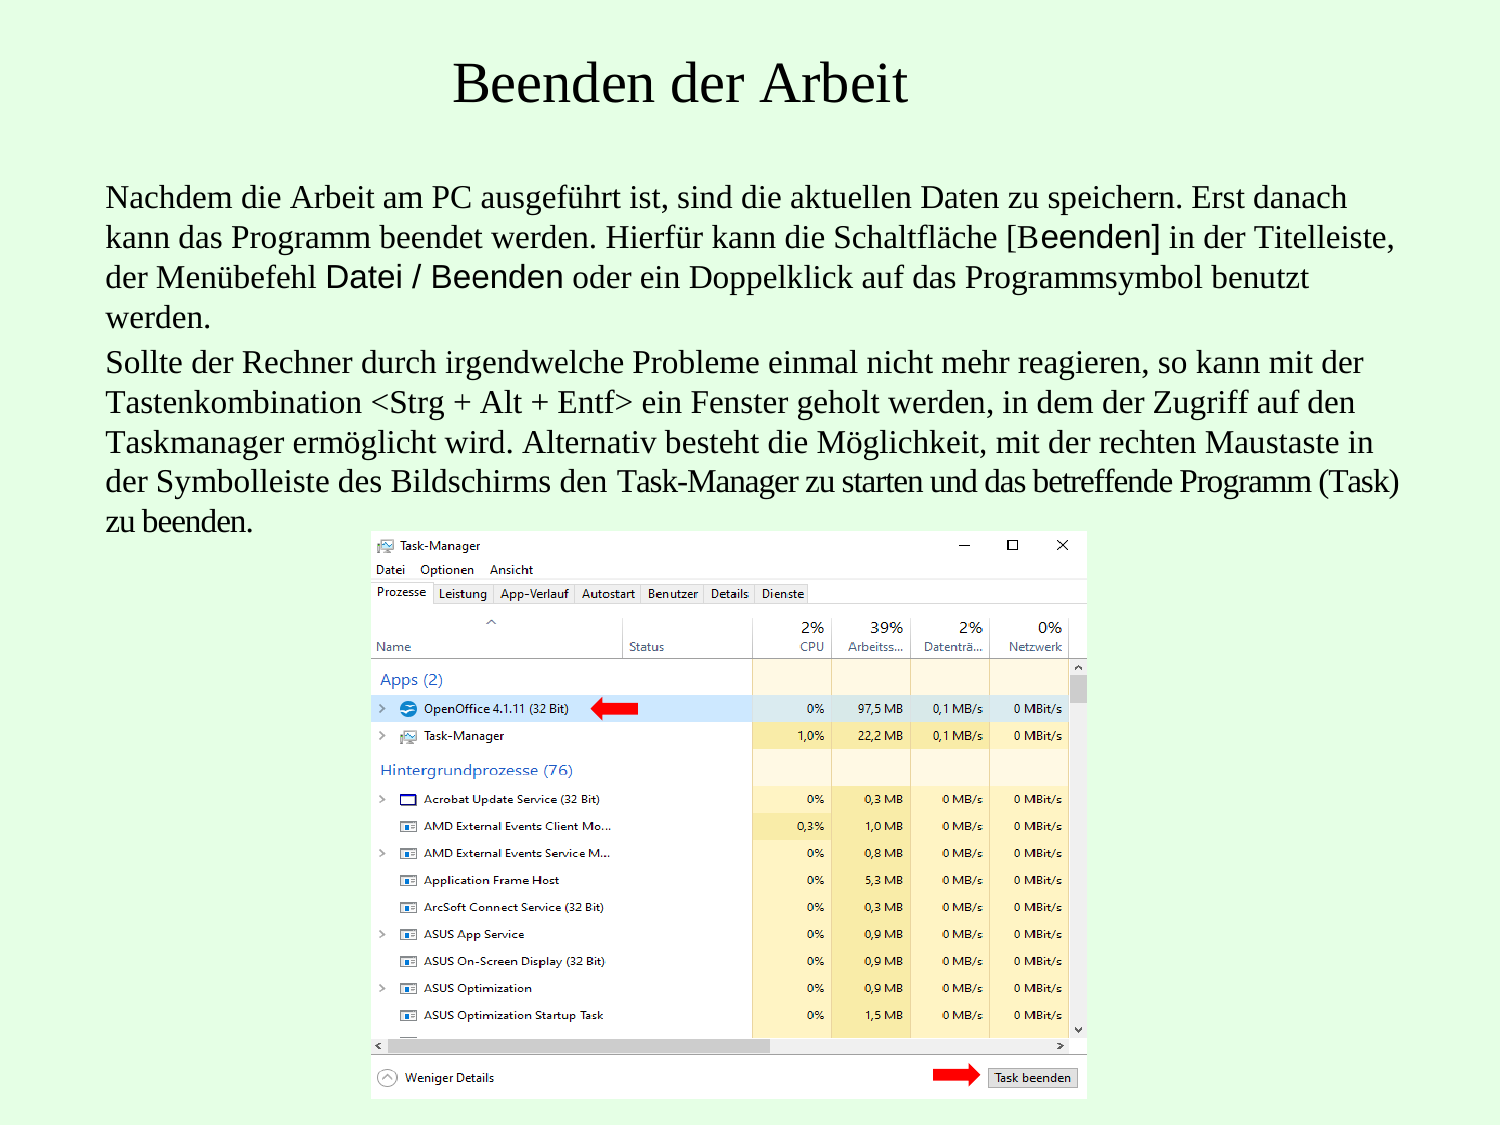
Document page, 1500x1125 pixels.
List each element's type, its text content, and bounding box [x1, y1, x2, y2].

text_box Sollte der Rechner durch irgendwelche Probleme einmal nicht mehr reagieren, so kann mit der Tastenkombination <Strg + Alt + Entf> ein Fenster geholt werden, in dem der Zugriff auf den Taskmanager ermöglicht wird. Alternativ besteht die Möglichkeit, mit der rechten Maustaste in der Symbolleiste des Bildschirms den Task-Manager zu starten und das betreffende Programm (Task) zu beenden. [90, 332, 1430, 548]
text_box [590, 696, 638, 721]
text_box [933, 1062, 981, 1087]
title Beenden der Arbeit [102, 22, 1259, 137]
text_box Nachdem die Arbeit am PC ausgeführt ist, sind die aktuellen Daten zu speichern. Erst danach kann das Programm beendet werden. Hierfür kann die Schaltfläche [Beenden] in der Titelleiste, der Menübefehl Datei / Beenden oder ein Doppelklick auf das Programmsymbol benutzt werden. [90, 147, 1430, 332]
picture [371, 531, 1087, 1099]
